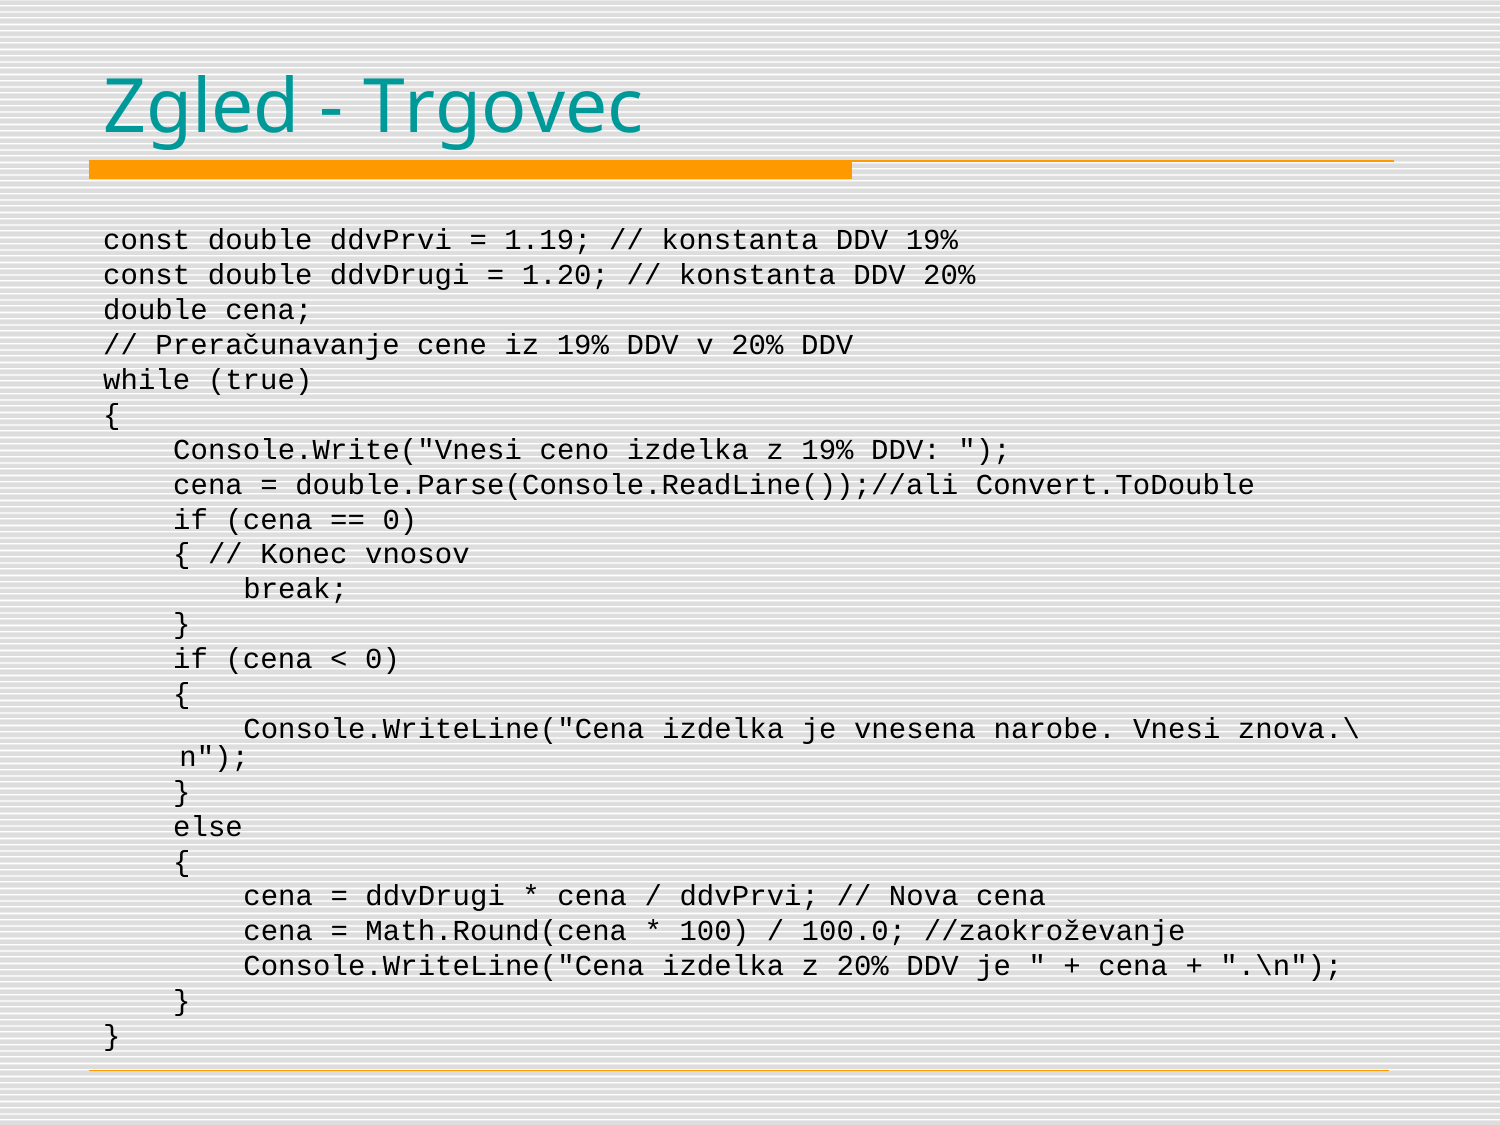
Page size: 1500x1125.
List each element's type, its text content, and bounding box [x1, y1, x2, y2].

title Zgled - Trgovec [88, 42, 1401, 155]
picture [0, 0, 1500, 1125]
list const double ddvPrvi = 1.19; // konstanta DDV 19% const double ddvDrugi = 1.20; // konstanta DDV 20% double cena; // Preračunavanje cene iz 19% DDV v 20% DDV while (true) { Console.Write("Vnesi ceno izdelka z 19% DDV: "); cena = double.Parse(Console.ReadLine());//ali Convert.ToDouble if (cena == 0) { // Konec vnosov break; } if (cena < 0) { Console.WriteLine("Cena izdelka je vnesena narobe. Vnesi znova.\n"); } else { cena = ddvDrugi * cena / ddvPrvi; // Nova cena cena = Math.Round(cena * 100) / 100.0; //zaokroževanje Console.WriteLine("Cena izdelka z 20% DDV je " + cena + ".\n"); } } [88, 220, 1401, 1066]
